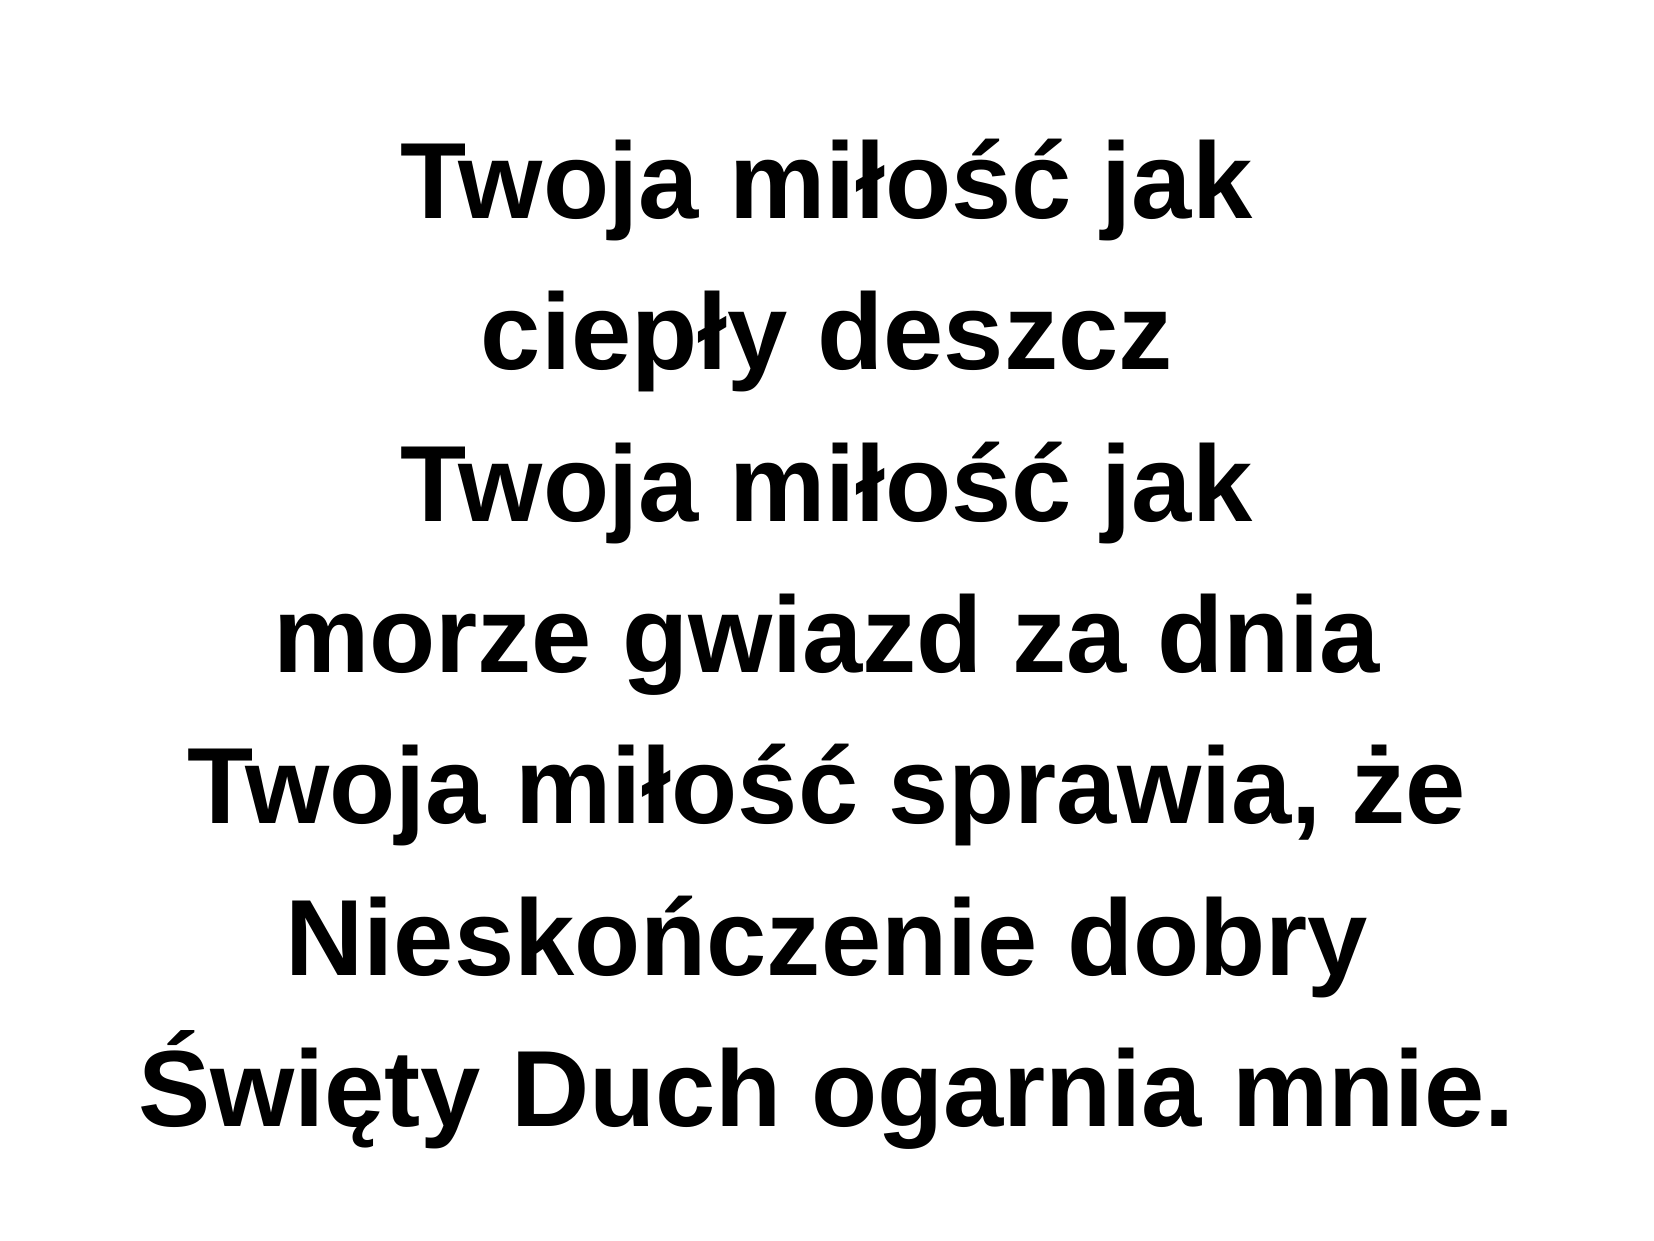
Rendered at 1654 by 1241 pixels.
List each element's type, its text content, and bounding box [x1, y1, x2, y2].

subtitle Twoja miłość jak ciepły deszcz Twoja miłość jak morze gwiazd za dnia Twoja miłość sprawia, że Nieskończenie dobry Święty Duch ogarnia mnie. [0, 0, 1654, 1240]
